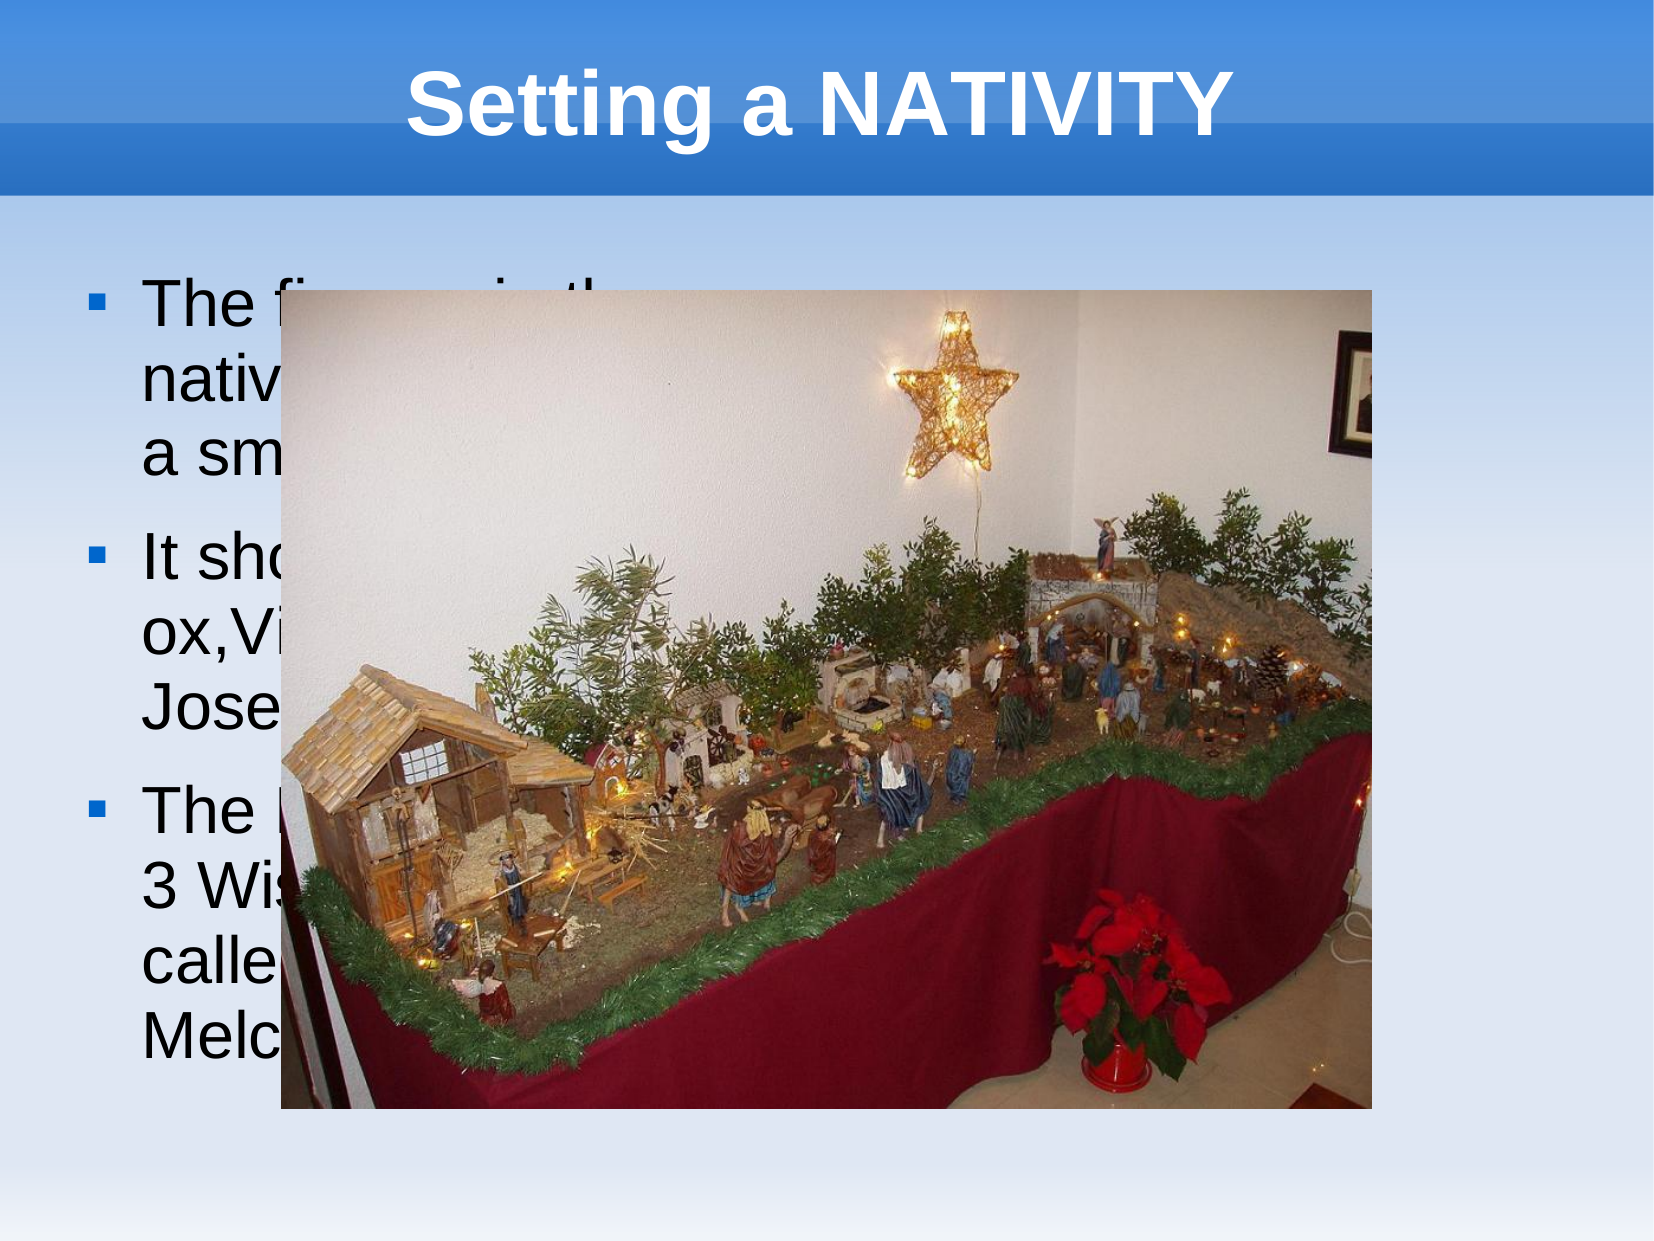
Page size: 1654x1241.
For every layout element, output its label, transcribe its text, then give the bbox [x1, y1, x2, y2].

list The figures in the nativity scence have a small size. It shows: a mule, an ox,Virgin Mary and Joseph. The Magic Kings (The 3 Wise Men) are called Gaspar Melchor and Baltasar. [71, 265, 798, 1085]
picture [0, 0, 1654, 1241]
title Setting a NATIVITY [76, 0, 1565, 208]
